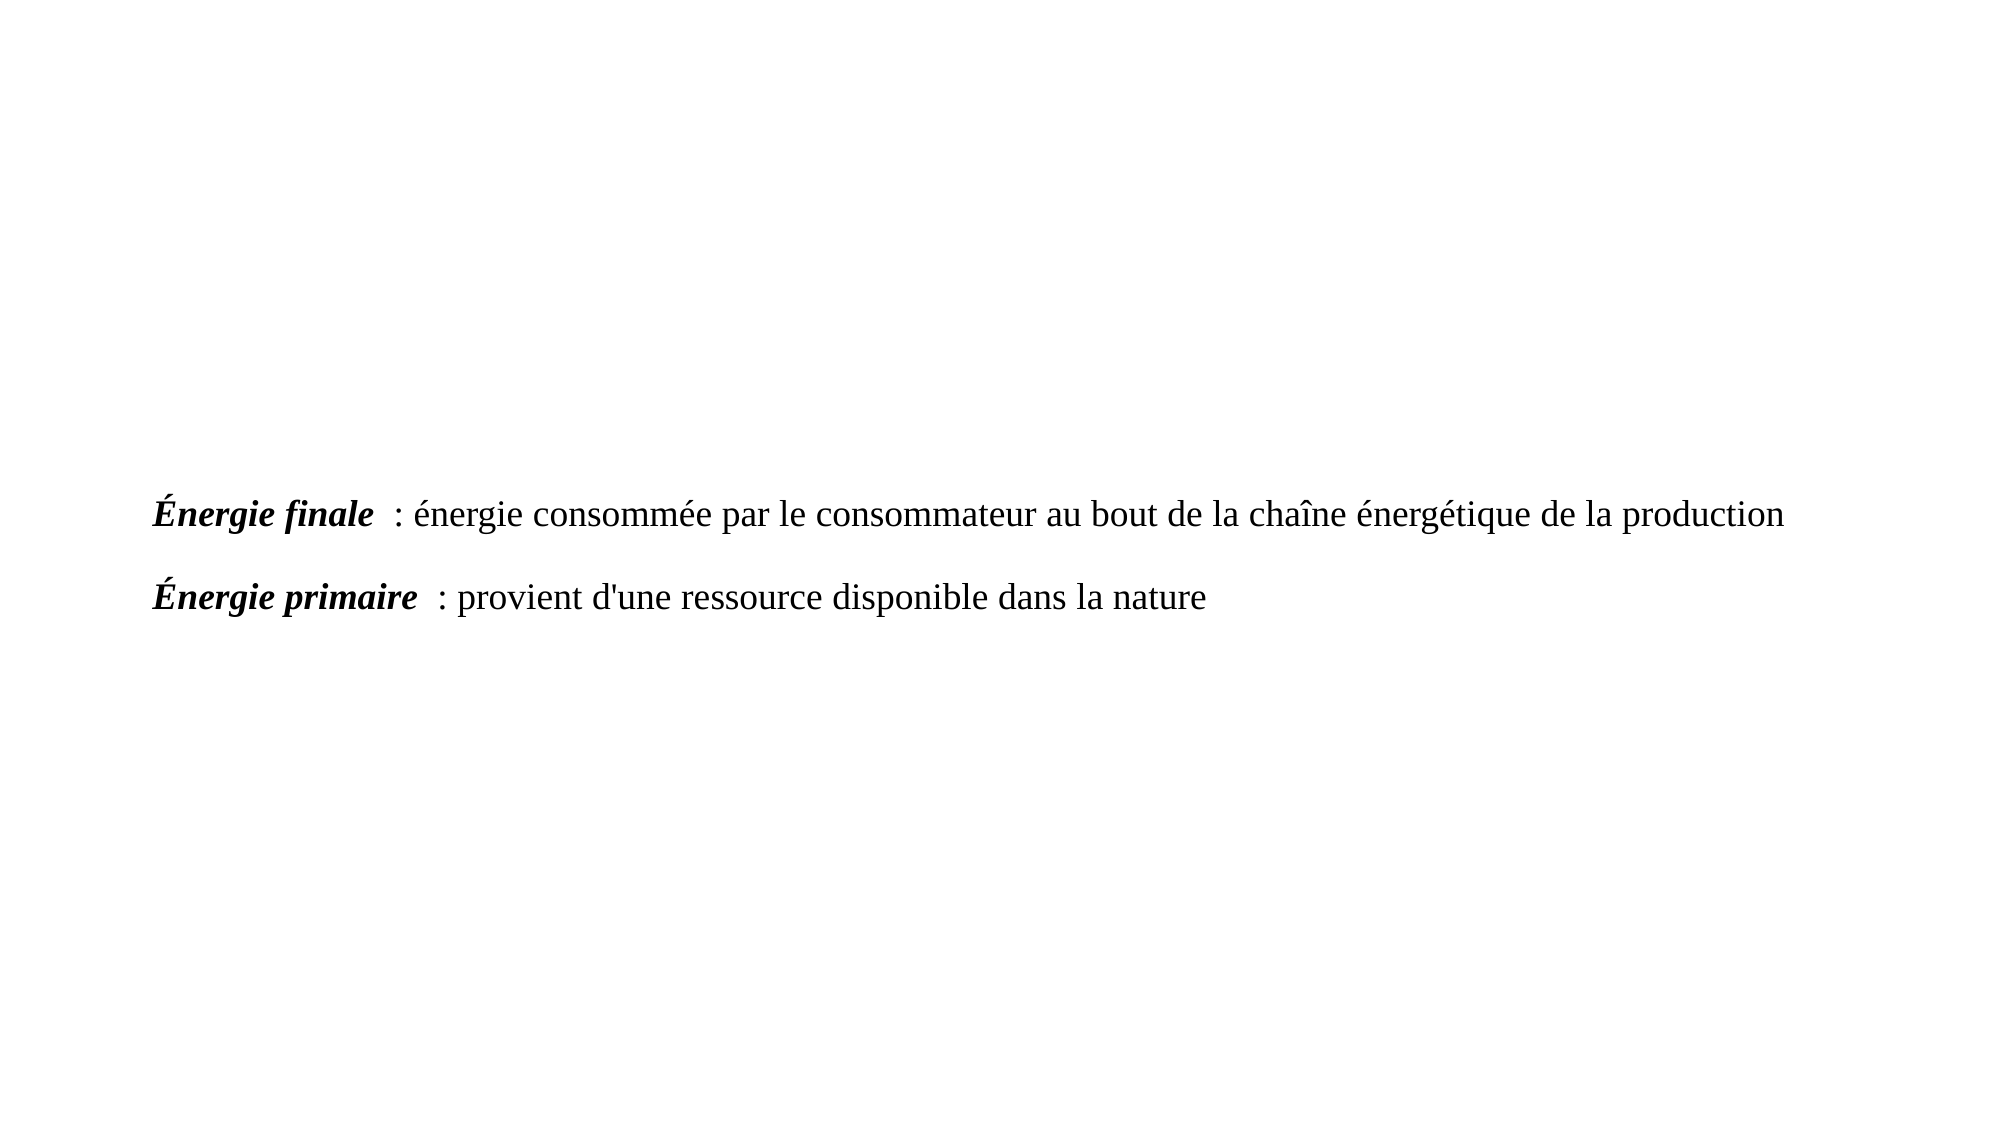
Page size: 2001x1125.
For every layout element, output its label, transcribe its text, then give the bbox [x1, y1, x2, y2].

text_box Énergie finale : énergie consommée par le consommateur au bout de la chaîne énergétique de la production Énergie primaire : provient d'une ressource disponible dans la nature [137, 485, 1863, 640]
